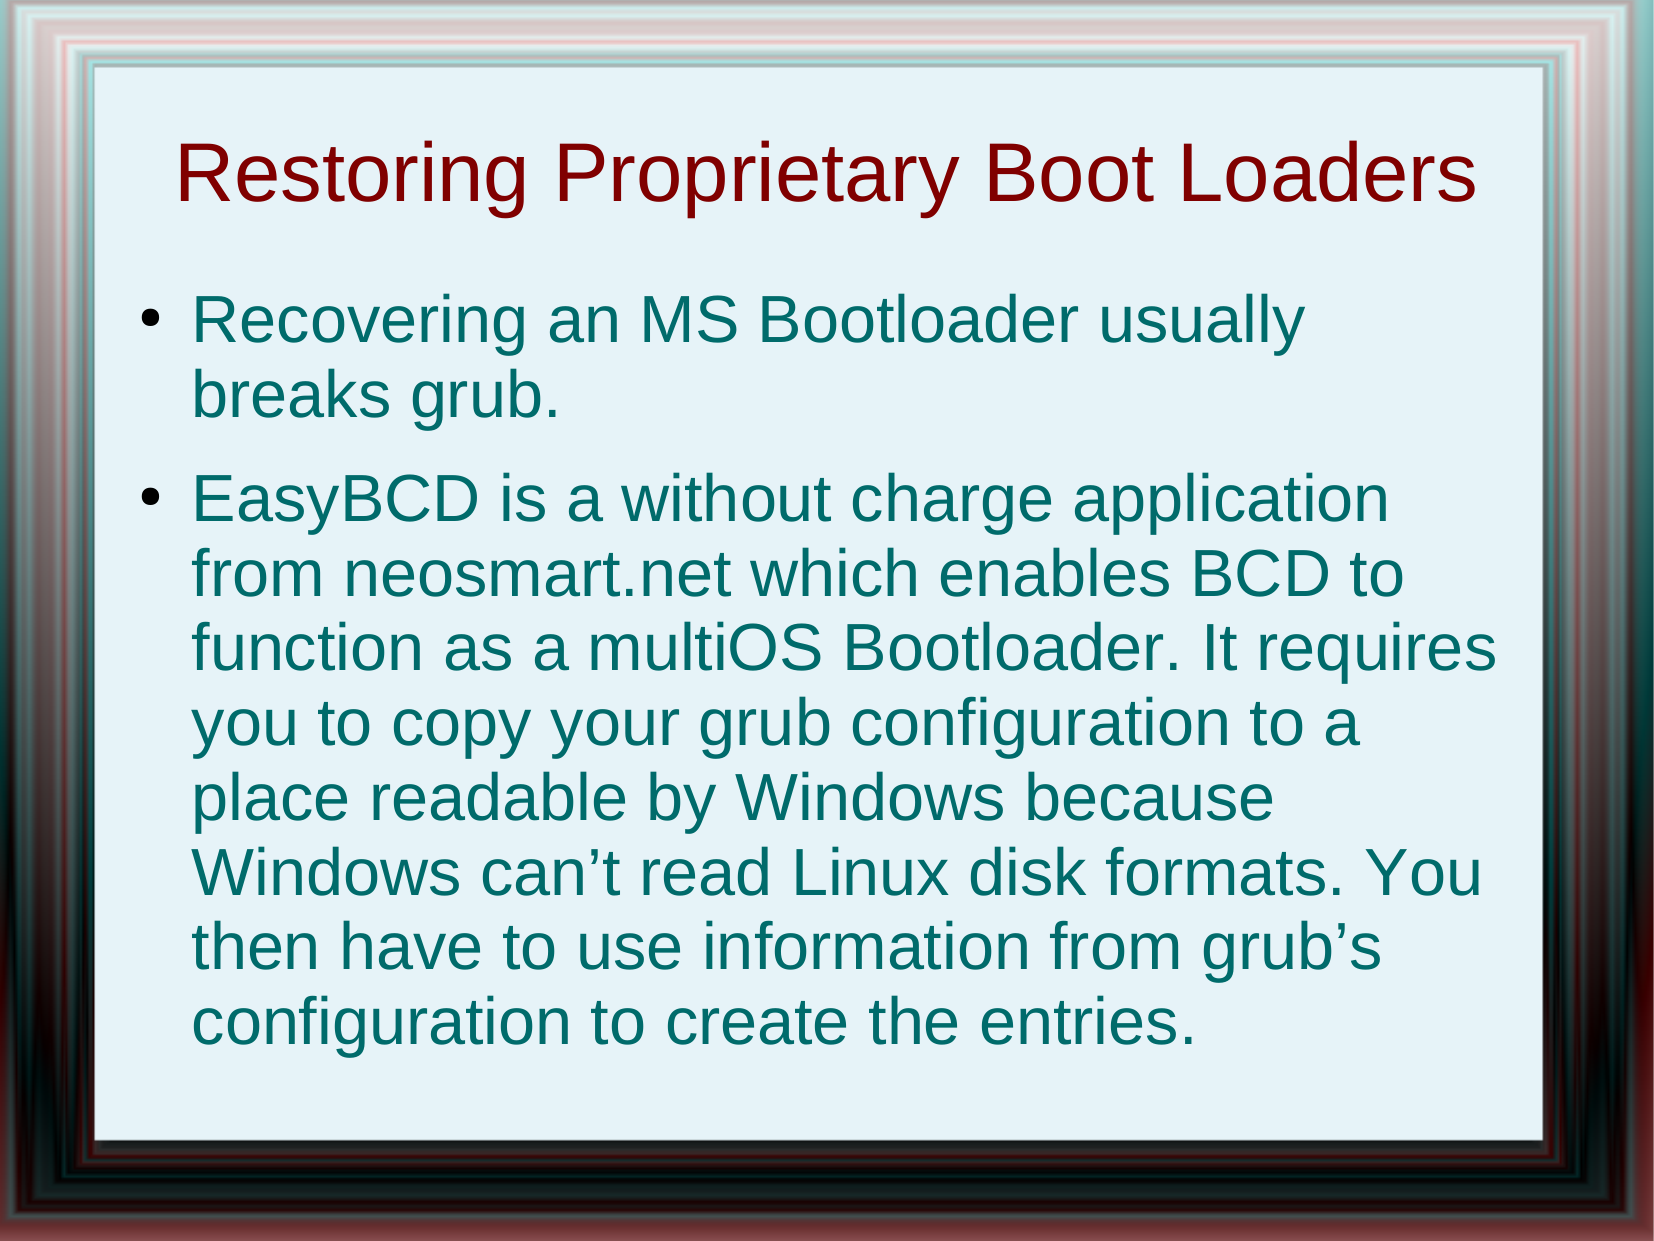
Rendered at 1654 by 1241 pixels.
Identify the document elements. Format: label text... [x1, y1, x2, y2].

list Recovering an MS Bootloader usually breaks grub. EasyBCD is a without charge application from neosmart.net which enables BCD to function as a multiOS Bootloader. It requires you to copy your grub configuration to a place readable by Windows because Windows can’t read Linux disk formats. You then have to use information from grub’s configuration to create the entries. [120, 281, 1509, 1060]
picture [0, 0, 1654, 1241]
title Restoring Proprietary Boot Loaders [118, 95, 1536, 250]
